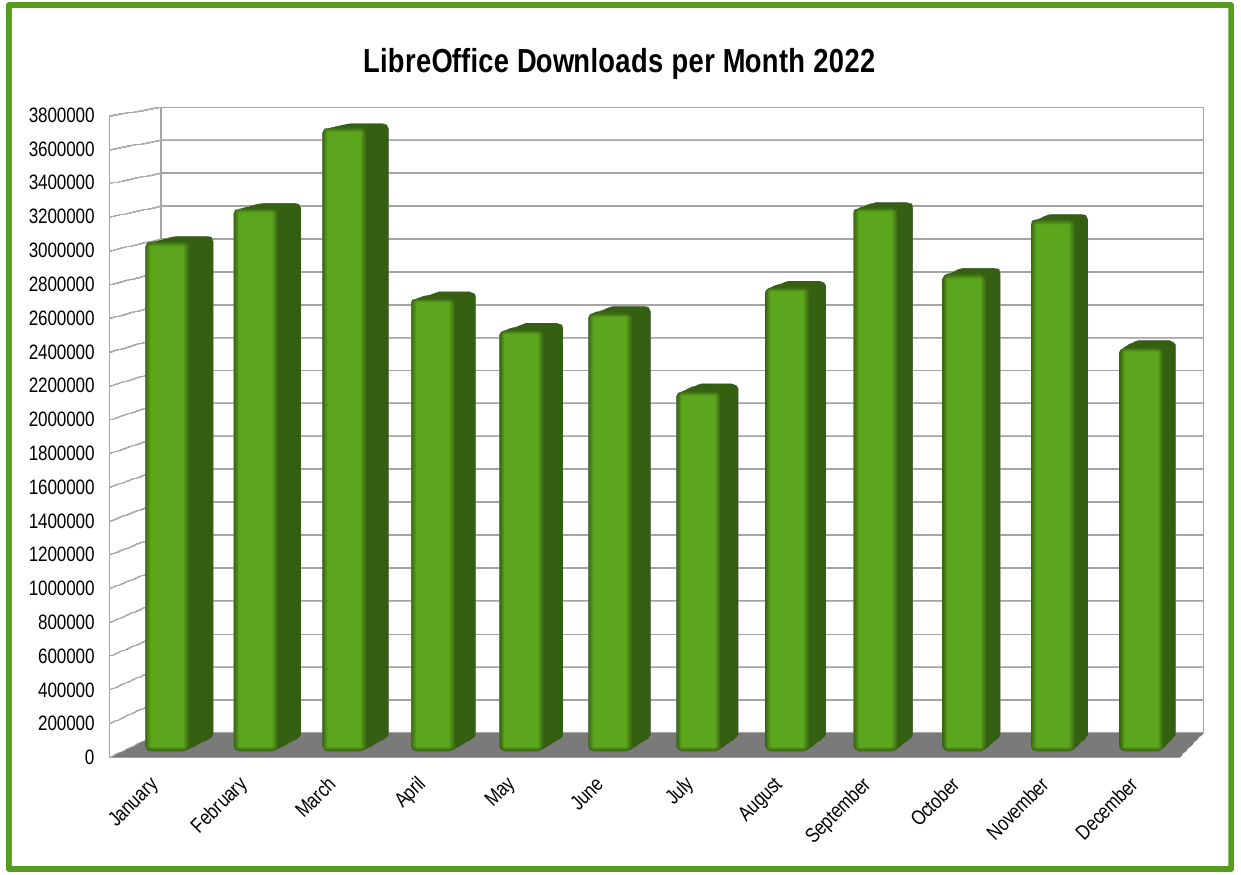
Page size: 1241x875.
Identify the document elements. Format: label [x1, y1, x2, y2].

chart [11, 8, 1229, 866]
